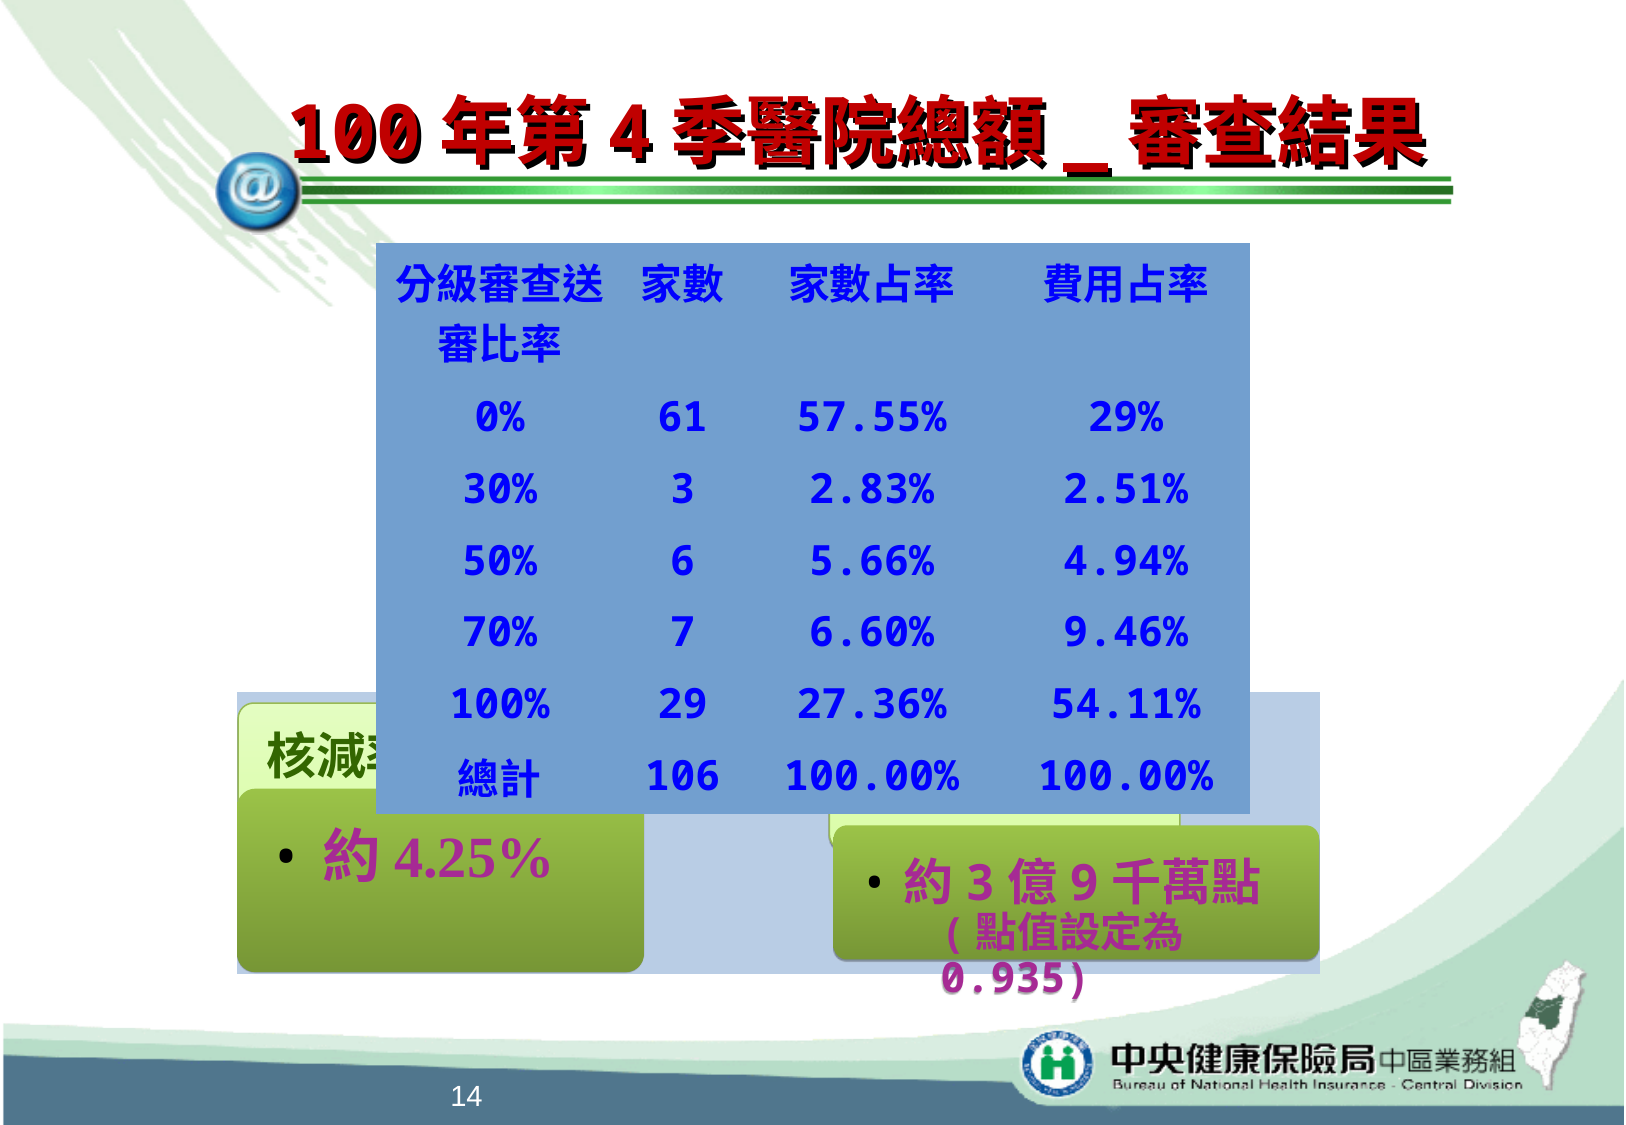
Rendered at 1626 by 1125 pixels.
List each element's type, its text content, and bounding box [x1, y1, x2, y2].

table_cell 29% [1002, 379, 1250, 451]
table_header 分級審查送審比率 [376, 243, 624, 379]
table_cell 7 [624, 595, 742, 666]
table_cell 50% [376, 523, 624, 595]
text_box [237, 814, 1320, 974]
text_box 整體檔案分析 核減點數 [829, 814, 1180, 845]
table_cell 29 [624, 666, 742, 738]
table_cell 106 [624, 738, 742, 814]
table_cell 61 [624, 379, 742, 451]
table_header 費用占率 [1002, 243, 1250, 379]
text_box [435, 1065, 815, 1125]
table_header 家數 [624, 243, 742, 379]
text_box 核減率 [238, 703, 376, 799]
text_box 約4.25% [237, 788, 644, 973]
table_cell 100.00% [1002, 738, 1250, 814]
table_cell 2.83% [742, 451, 1002, 523]
text_box 約3億9千萬點 (點值設定為0.935) [833, 825, 1320, 960]
table_cell 3 [624, 451, 742, 523]
table_cell 54.11% [1002, 666, 1250, 738]
table_cell 57.55% [742, 379, 1002, 451]
table_cell 70% [376, 595, 624, 666]
text_box [237, 692, 376, 801]
text_box [948, 967, 955, 974]
table_cell 4.94% [1002, 523, 1250, 595]
table_cell 6 [624, 523, 742, 595]
table_cell 2.51% [1002, 451, 1250, 523]
table_cell 0% [376, 379, 624, 451]
text_box [1180, 692, 1320, 836]
title 100年第4季醫院總額_審查結果 [226, 35, 1598, 223]
table_cell 100.00% [742, 738, 1002, 814]
table_header 家數占率 [742, 243, 1002, 379]
table_cell 30% [376, 451, 624, 523]
table_cell 9.46% [1002, 595, 1250, 666]
table_cell 100% [376, 666, 624, 738]
text_box [998, 967, 1006, 974]
table_cell 27.36% [742, 666, 1002, 738]
table_cell 6.60% [742, 595, 1002, 666]
table_cell 5.66% [742, 523, 1002, 595]
table_cell 總計 [376, 738, 624, 814]
